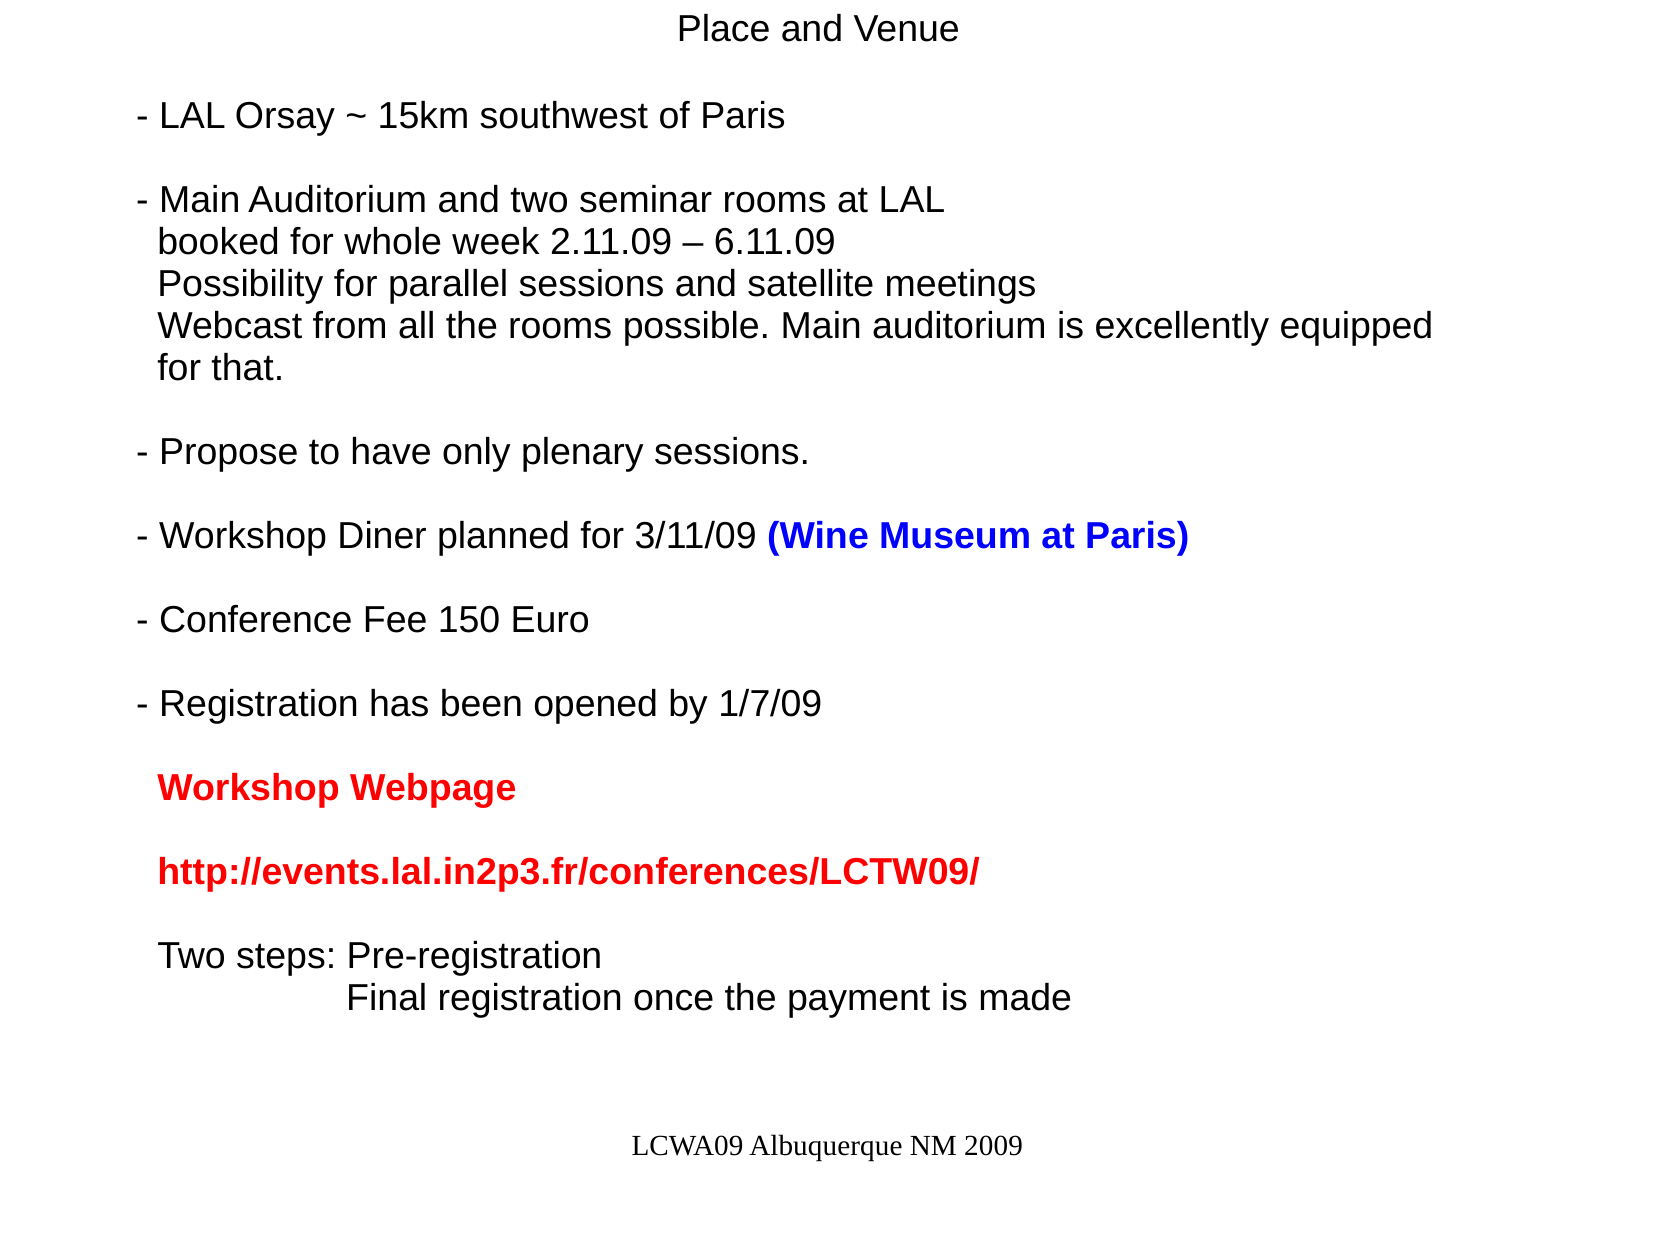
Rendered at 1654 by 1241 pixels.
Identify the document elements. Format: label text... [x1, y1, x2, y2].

text_box - LAL Orsay ~ 15km southwest of Paris - Main Auditorium and two seminar rooms at LAL booked for whole week 2.11.09 – 6.11.09 Possibility for parallel sessions and satellite meetings Webcast from all the rooms possible. Main auditorium is excellently equipped for that. - Propose to have only plenary sessions. - Workshop Diner planned for 3/11/09 (Wine Museum at Paris) - Conference Fee 150 Euro - Registration has been opened by 1/7/09 Workshop Webpage http://events.lal.in2p3.fr/conferences/LCTW09/ Two steps: Pre-registration Final registration once the payment is made [121, 87, 1454, 1110]
text_box Place and Venue [662, 0, 976, 58]
